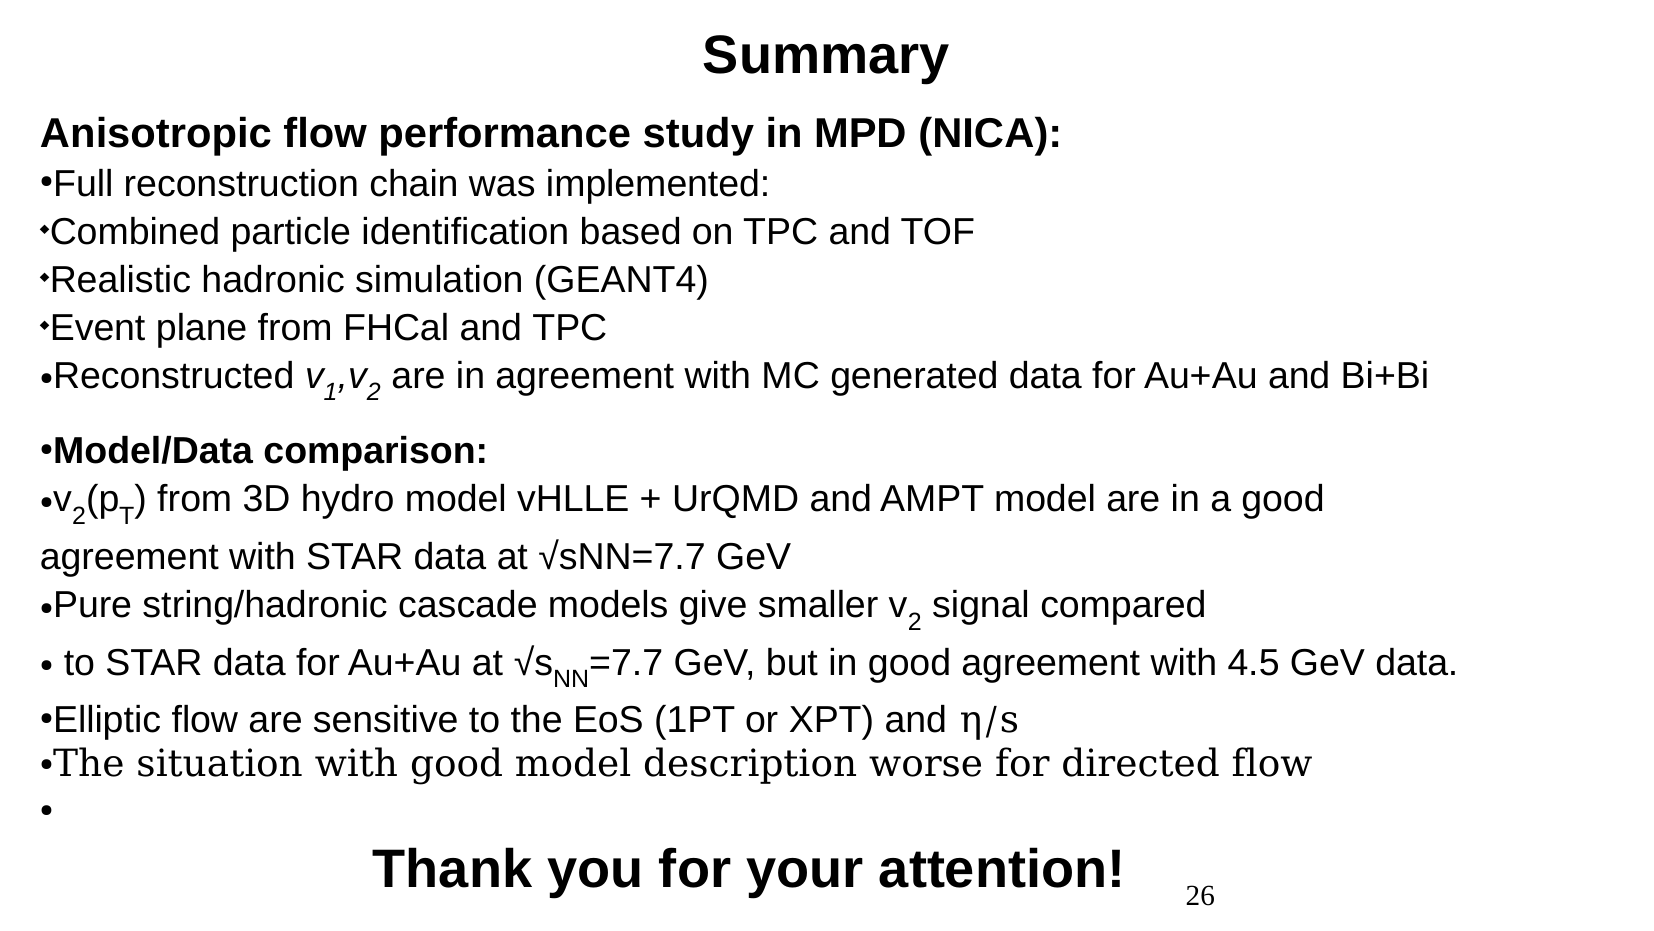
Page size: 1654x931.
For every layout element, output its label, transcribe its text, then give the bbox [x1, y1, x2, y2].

text_box [1185, 904, 1571, 912]
title Summary [9, 4, 1645, 101]
text_box Anisotropic flow performance study in MPD (NICA): Full reconstruction chain was implemented: Combined particle identification based on TPC and TOF Realistic hadronic simulation (GEANT4) Event plane from FHCal and TPC Reconstructed v1,v2 are in agreement with MC generated data for Au+Au and Bi+Bi Model/Data comparison: v2(pT) from 3D hydro model vHLLE + UrQMD and AMPT model are in a good agreement with STAR data at √sNN=7.7 GeV Pure string/hadronic cascade models give smaller v2 signal compared to STAR data for Au+Au at √sNN=7.7 GeV, but in good agreement with 4.5 GeV data. Elliptic flow are sensitive to the EoS (1PT or XPT) and η/s The situation with good model description worse for directed flow Thank you for your attention! [25, 102, 1629, 904]
